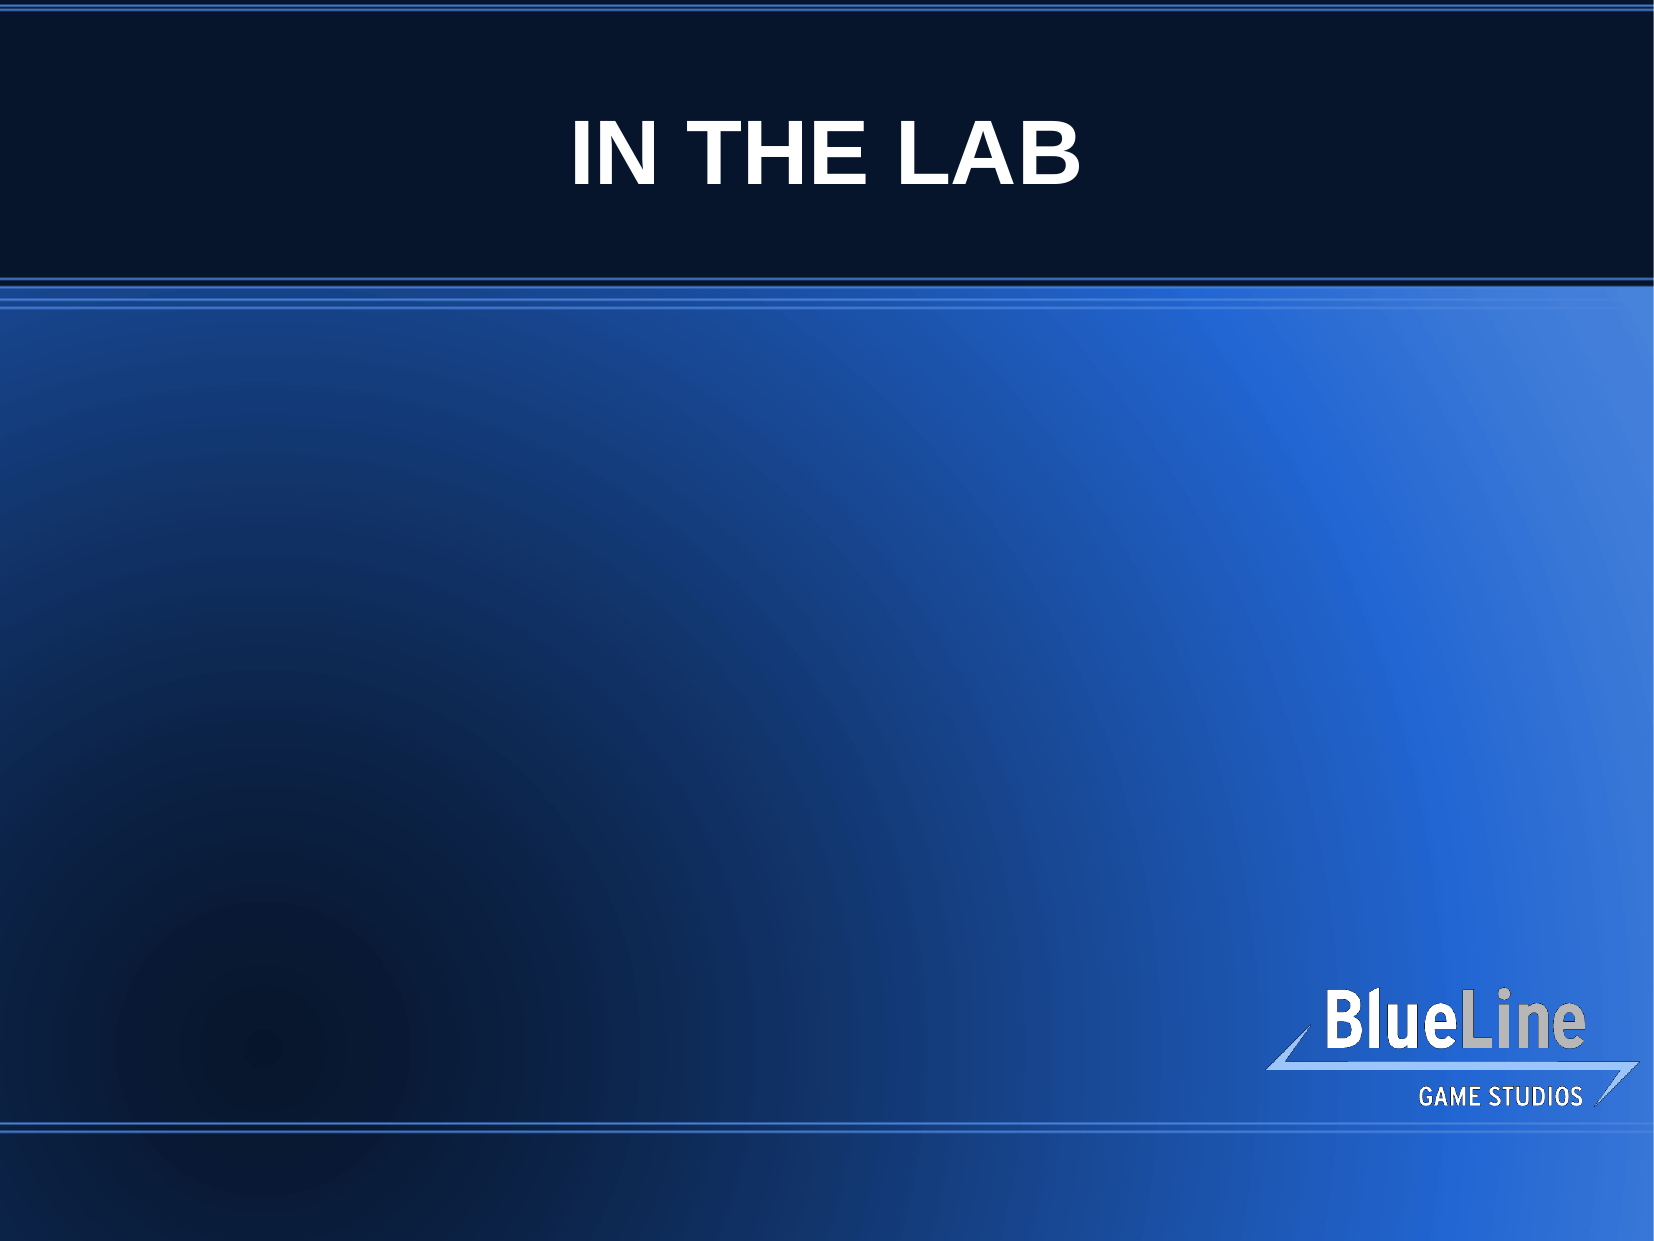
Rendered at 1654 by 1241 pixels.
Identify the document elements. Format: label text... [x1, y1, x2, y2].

picture [0, 0, 1654, 1241]
title IN THE LAB [82, 49, 1571, 257]
